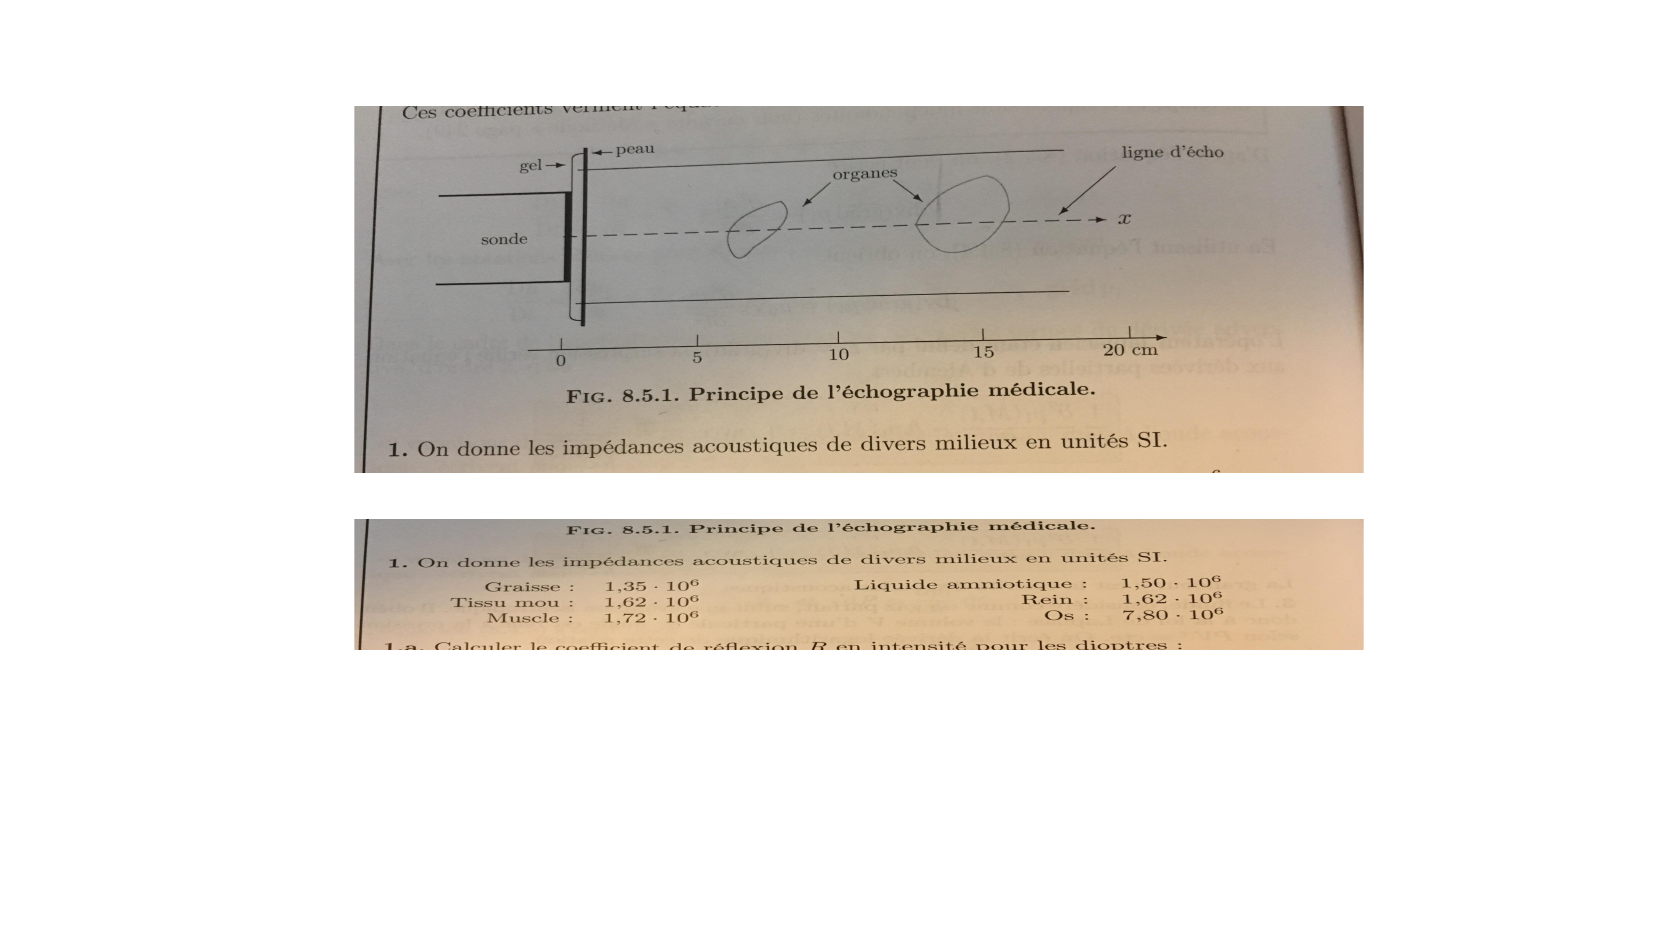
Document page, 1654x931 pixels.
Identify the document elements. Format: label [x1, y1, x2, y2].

picture [354, 106, 1364, 473]
picture [354, 519, 1364, 650]
